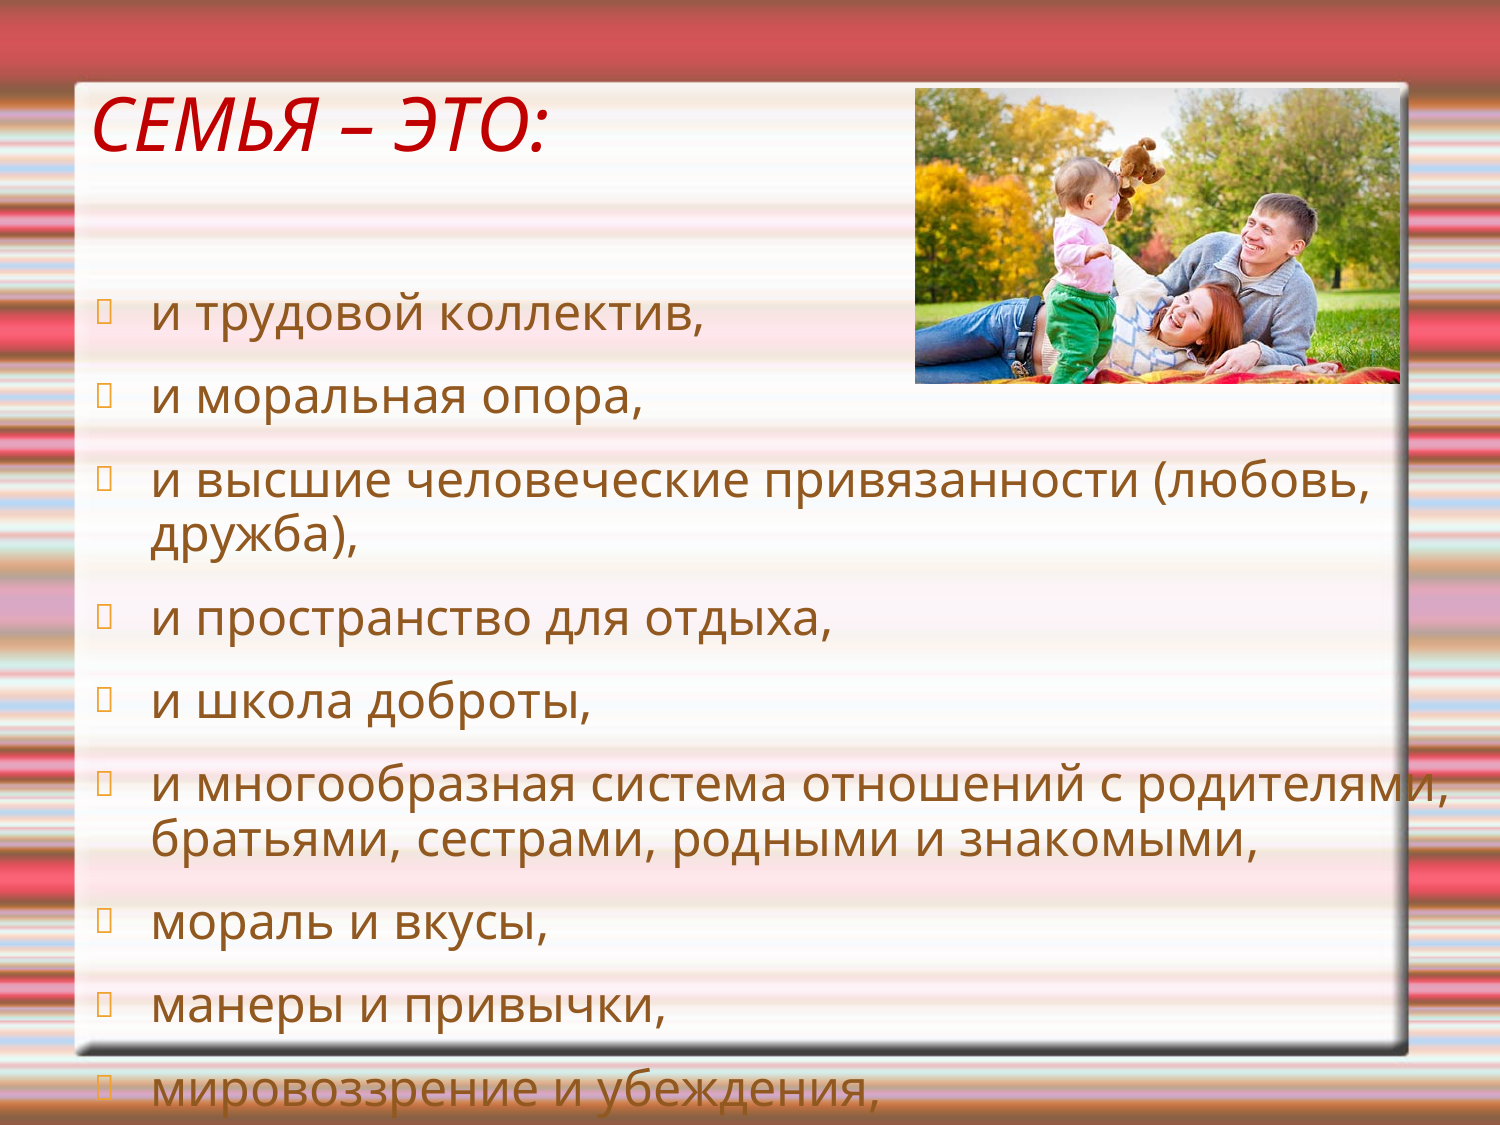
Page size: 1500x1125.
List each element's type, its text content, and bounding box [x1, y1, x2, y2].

title СЕМЬЯ – ЭТО: [75, 69, 1500, 207]
picture [0, 0, 1500, 1125]
list и трудовой коллектив, и моральная опора, и высшие человеческие привязанности (любовь, дружба), и пространство для отдыха, и школа доброты, и многообразная система отношений с родителями, братьями, сестрами, родными и знакомыми, мораль и вкусы, манеры и привычки, мировоззрение и убеждения, характер и идеалы… Основы всего этого закладываются в семье. [79, 279, 1500, 1023]
